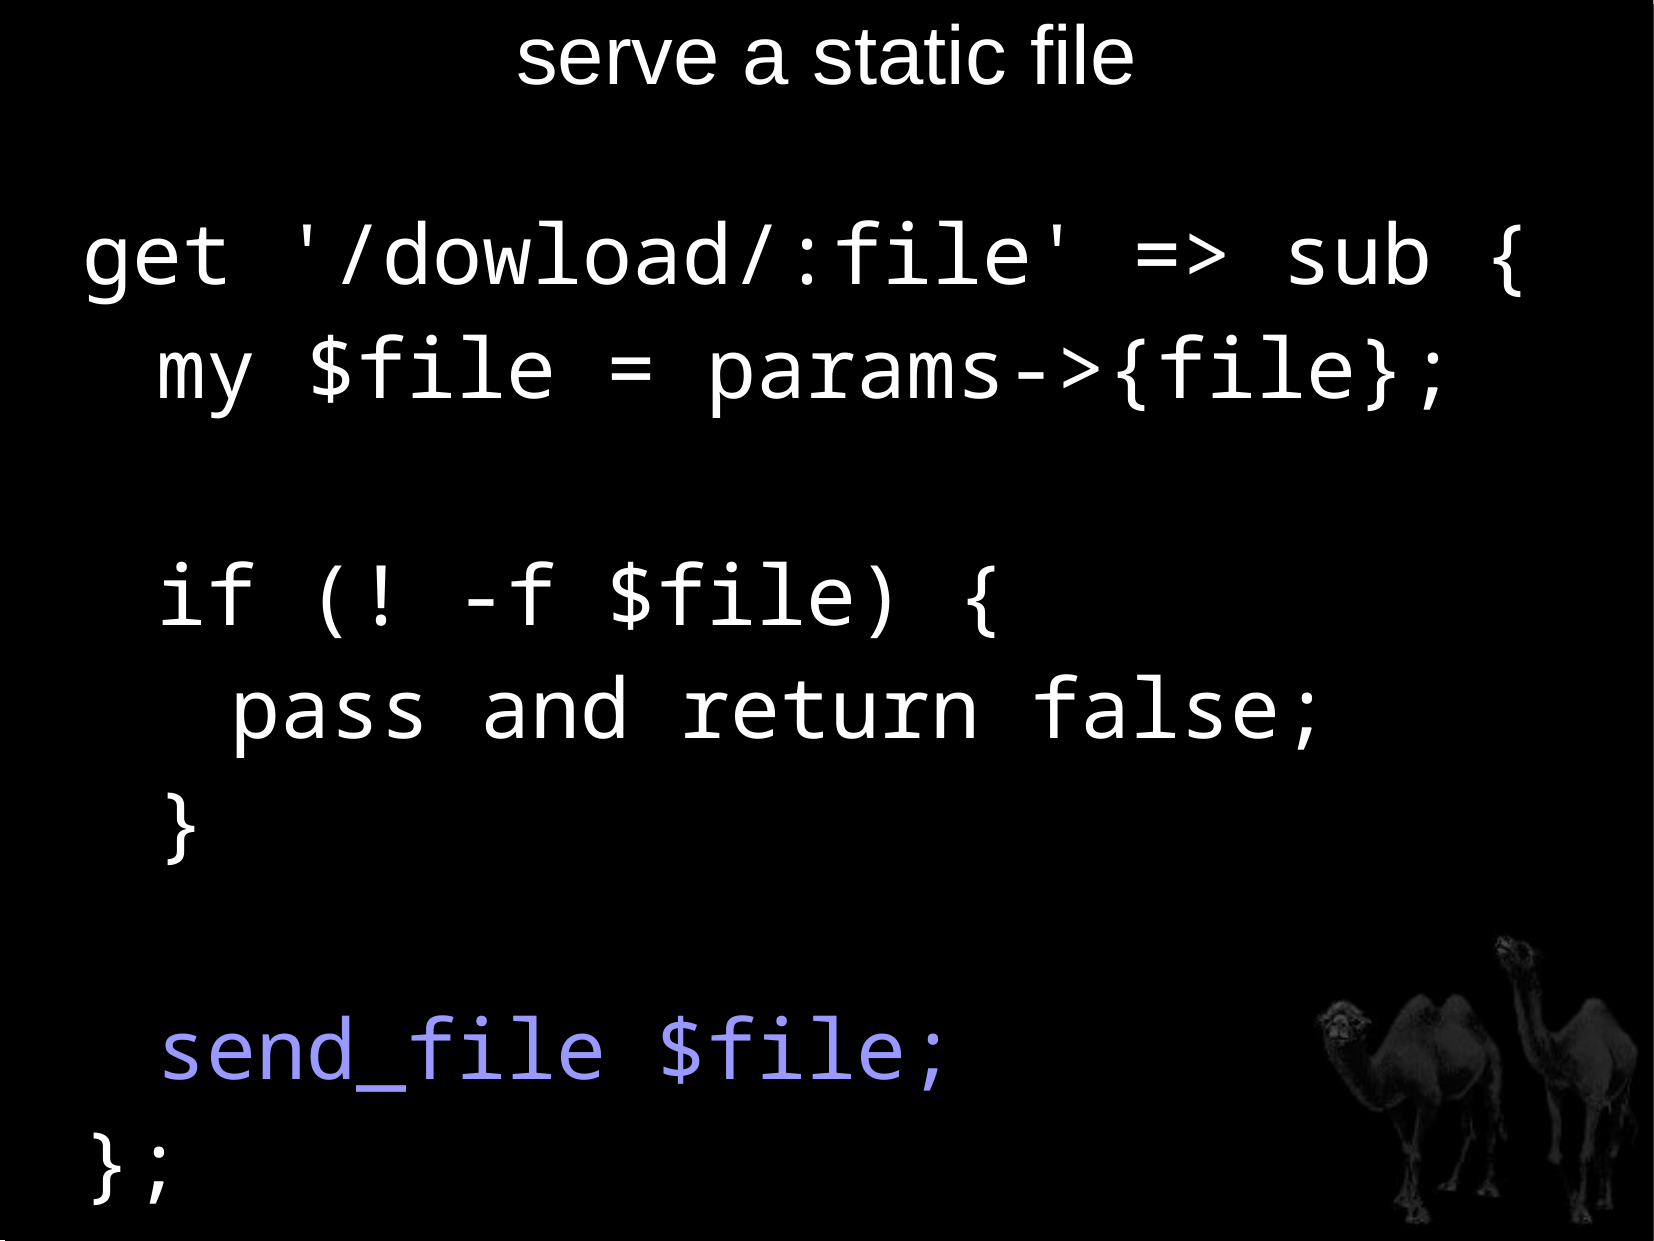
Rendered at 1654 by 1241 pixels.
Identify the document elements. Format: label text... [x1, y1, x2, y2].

picture [5, 4, 1654, 1241]
subtitle serve a static file get '/dowload/:file' => sub { my $file = params->{file}; if (! -f $file) { pass and return false; } send_file $file; }; [82, 75, 1571, 1151]
